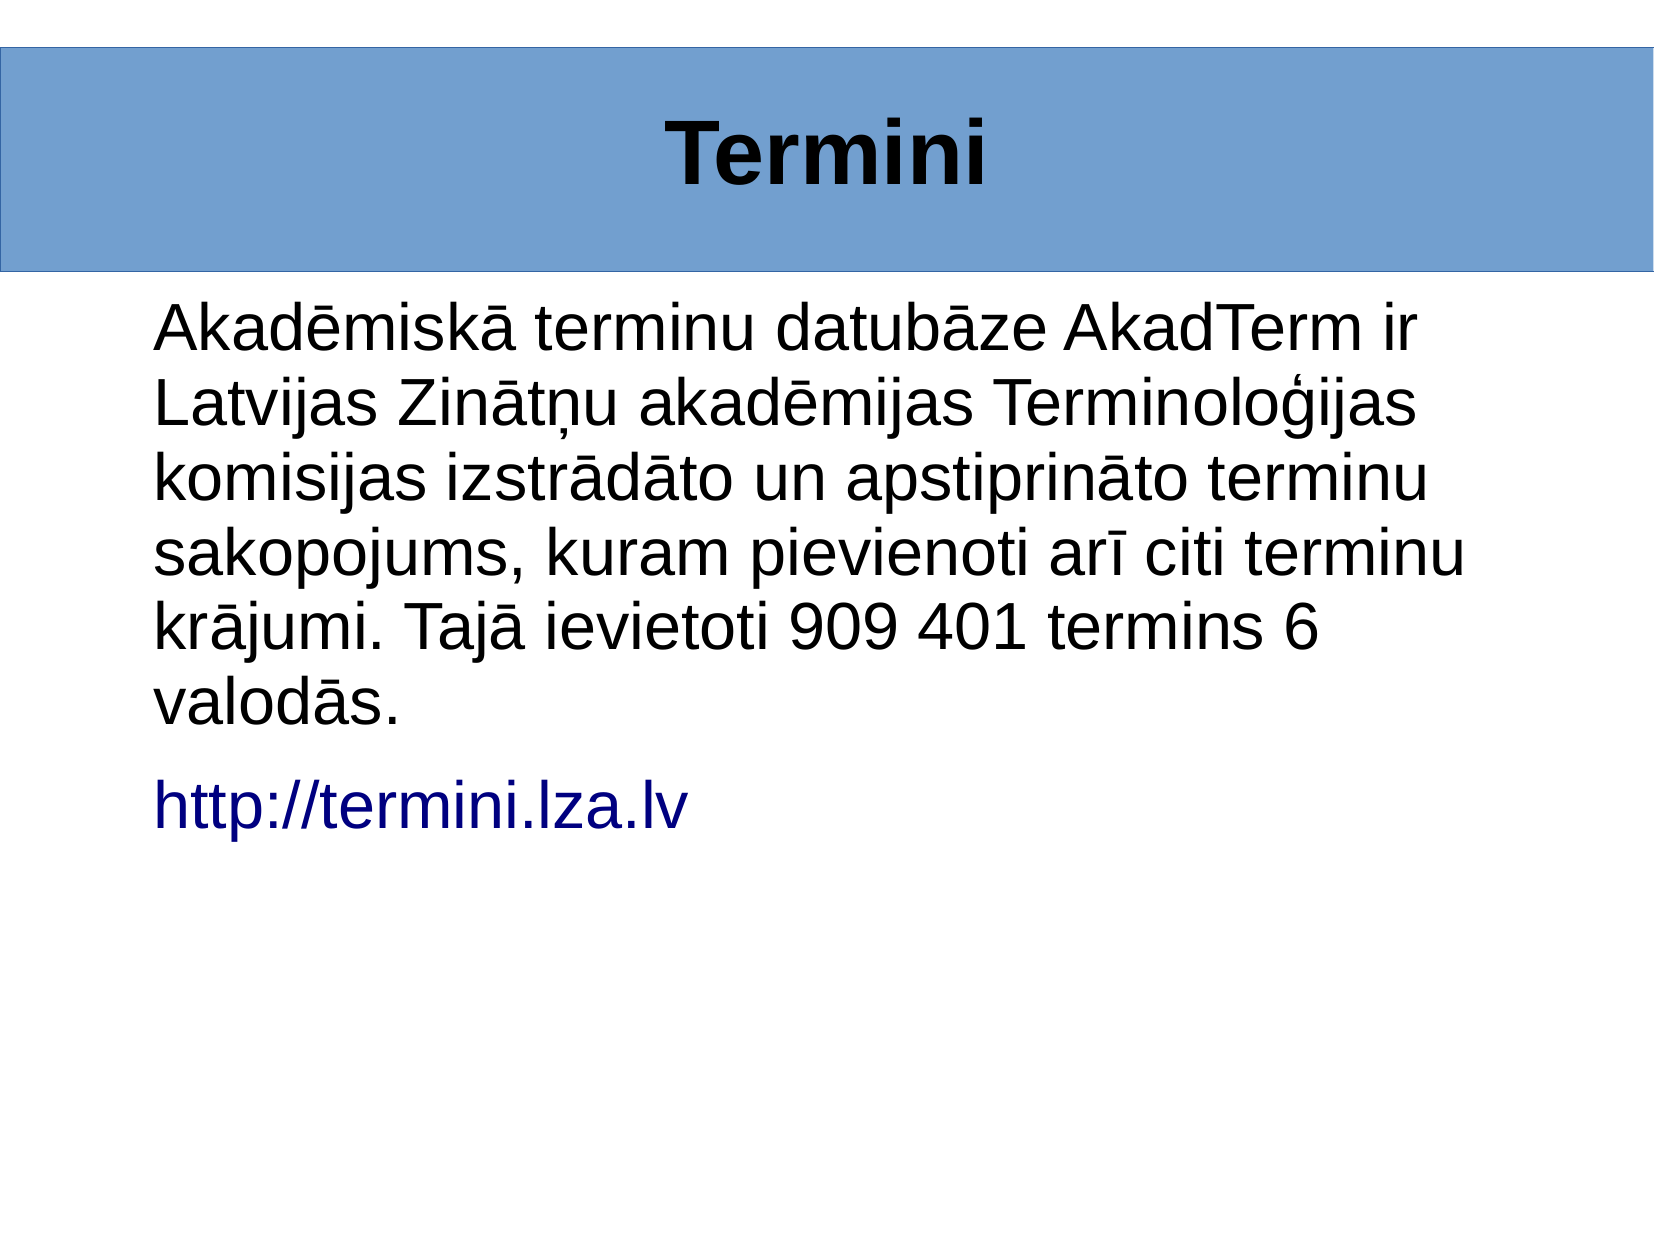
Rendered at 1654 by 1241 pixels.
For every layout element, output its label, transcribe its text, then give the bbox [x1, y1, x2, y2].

text_box [0, 47, 1654, 272]
title Termini [82, 49, 1571, 257]
list Akadēmiskā terminu datubāze AkadTerm ir Latvijas Zinātņu akadēmijas Terminoloģijas komisijas izstrādāto un apstiprināto terminu sakopojums, kuram pievienoti arī citi terminu krājumi. Tajā ievietoti 909 401 termins 6 valodās. http://termini.lza.lv [82, 290, 1571, 1123]
